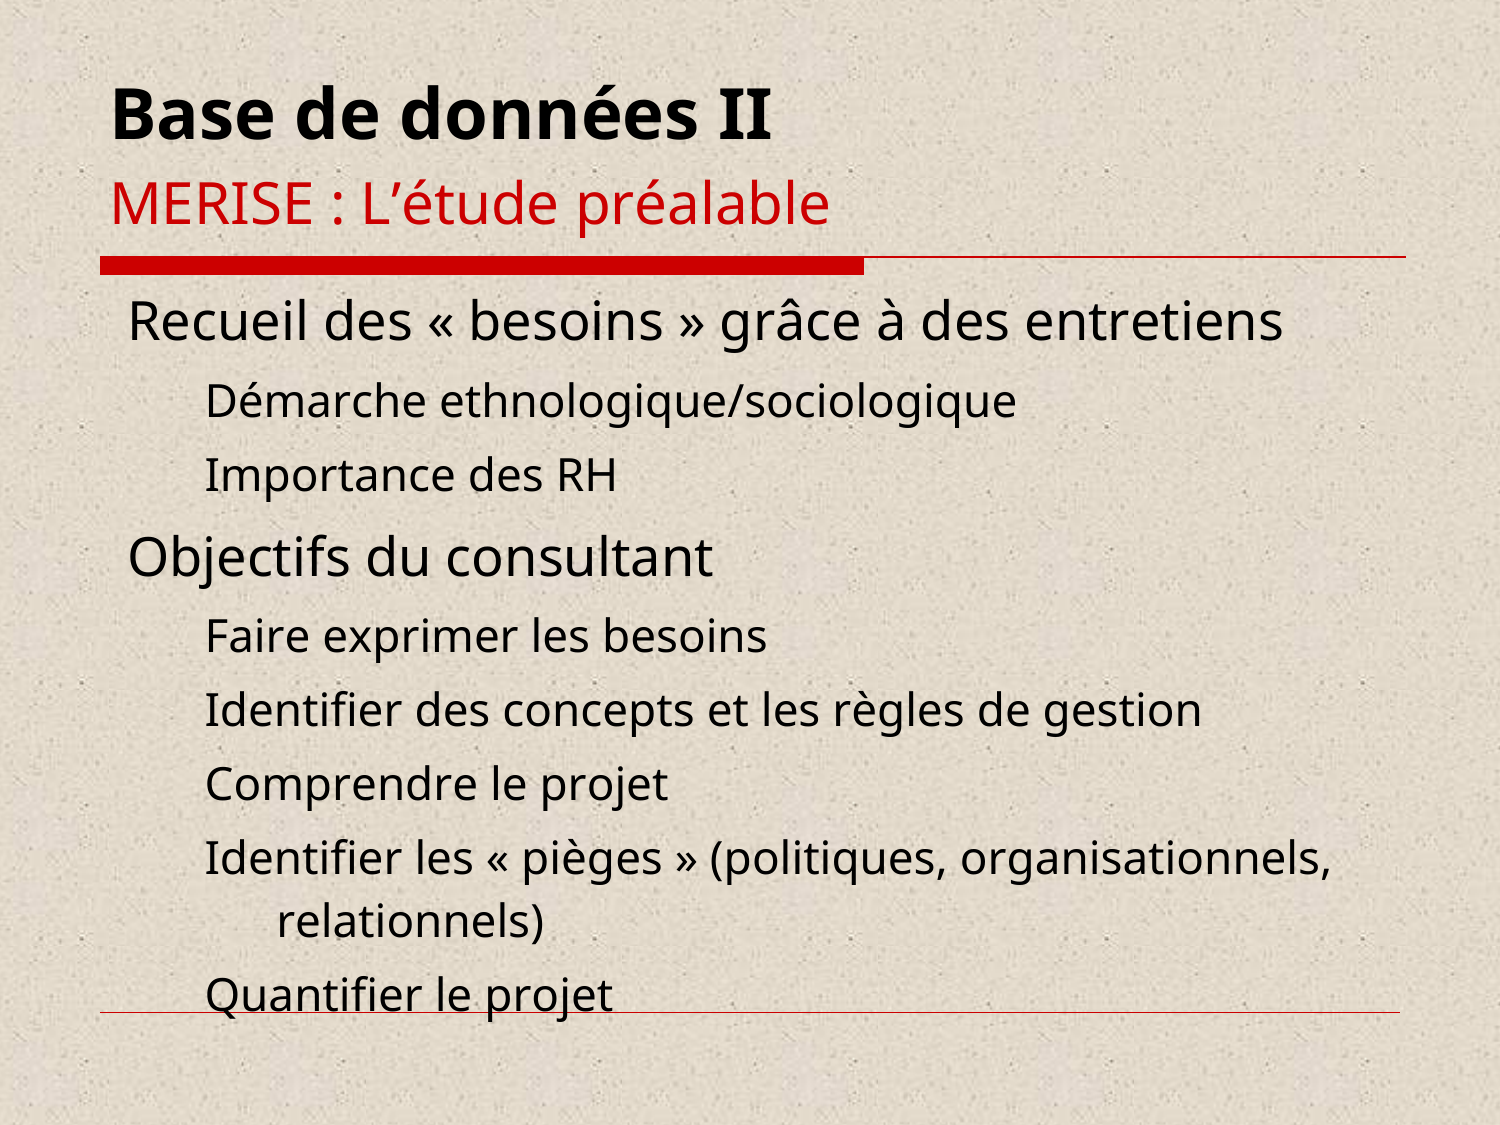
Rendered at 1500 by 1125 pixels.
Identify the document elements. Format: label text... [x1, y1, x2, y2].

picture [0, 0, 1500, 1125]
list Recueil des « besoins » grâce à des entretiens Démarche ethnologique/sociologique Importance des RH Objectifs du consultant Faire exprimer les besoins Identifier des concepts et les règles de gestion Comprendre le projet Identifier les « pièges » (politiques, organisationnels, relationnels) Quantifier le projet [112, 275, 1388, 1019]
title Base de données II MERISE : L’étude préalable [94, 49, 1407, 250]
